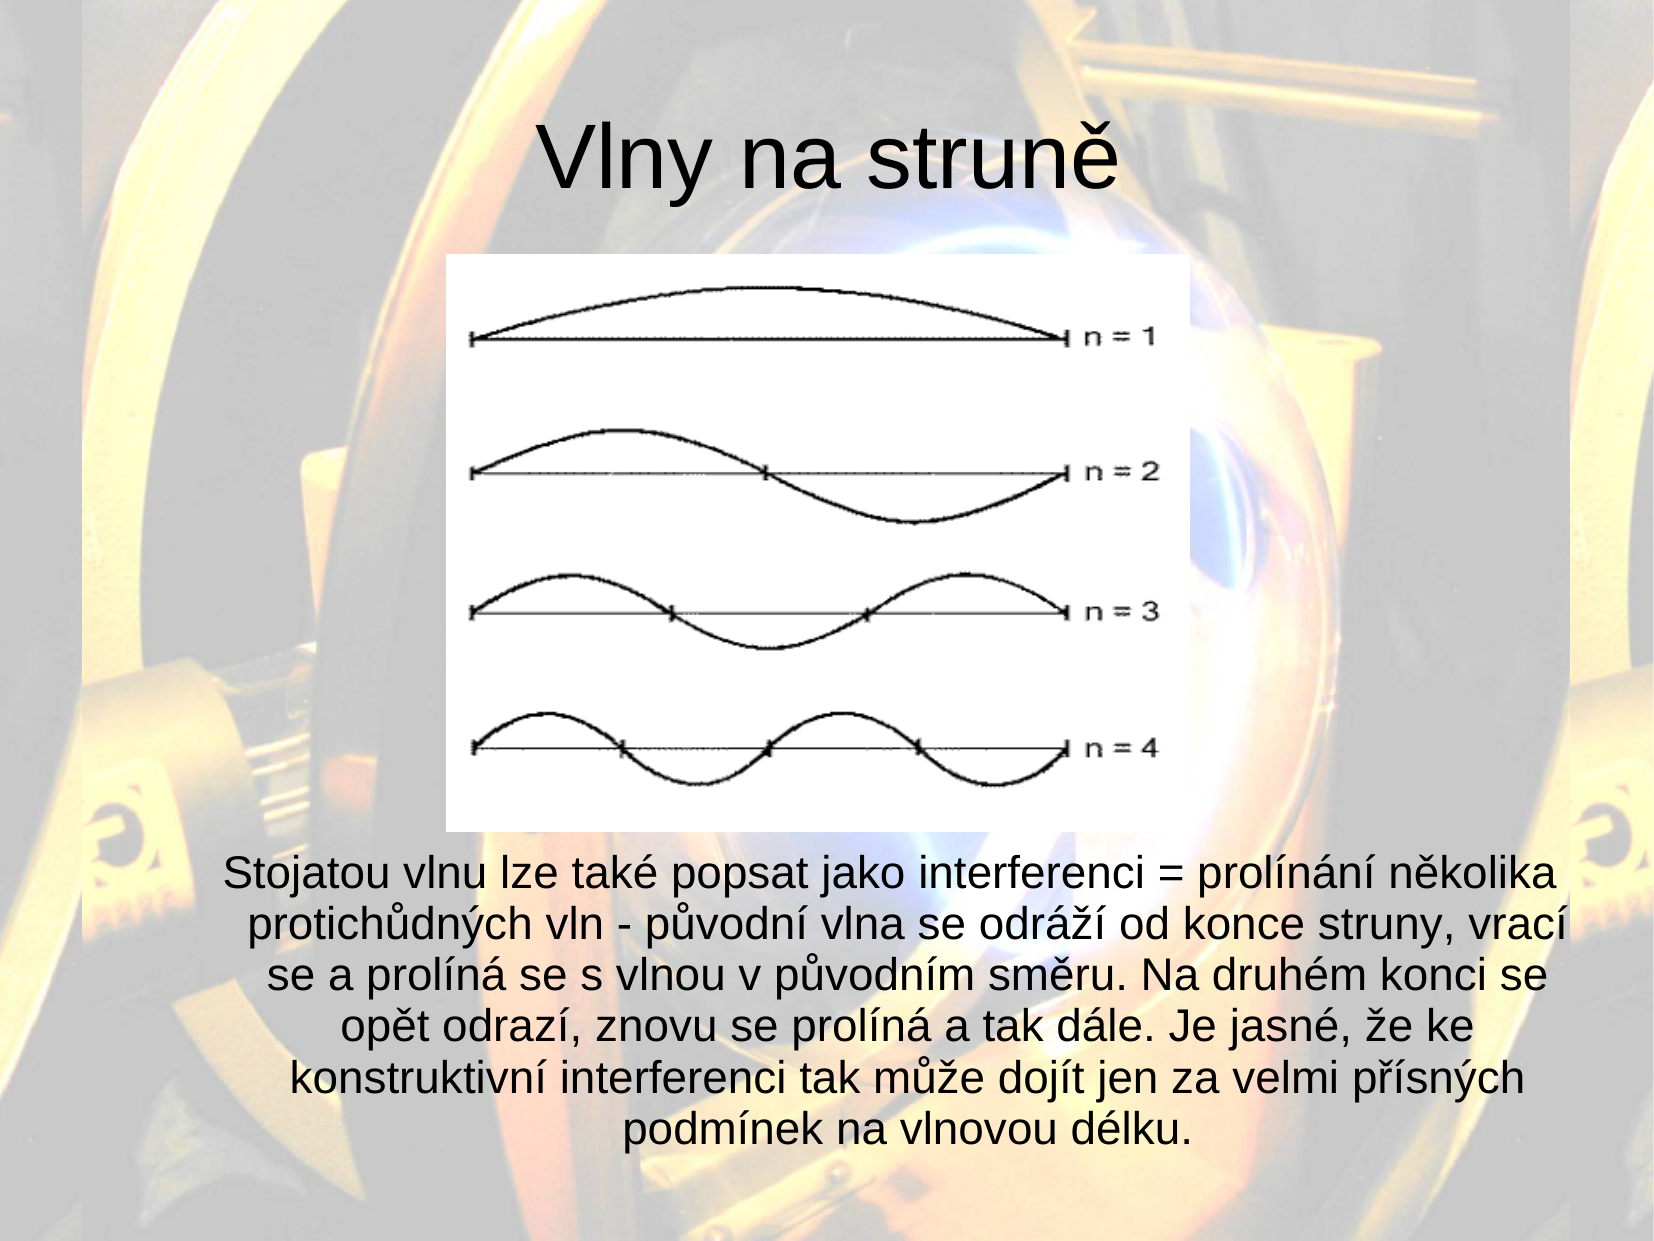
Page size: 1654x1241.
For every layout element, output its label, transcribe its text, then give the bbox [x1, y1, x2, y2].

subtitle Stojatou vlnu lze také popsat jako interferenci = prolínání několika protichůdných vln - původní vlna se odráží od konce struny, vrací se a prolíná se s vlnou v původním směru. Na druhém konci se opět odrazí, znovu se prolíná a tak dále. Je jasné, že ke konstruktivní interferenci tak může dojít jen za velmi přísných podmínek na vlnovou délku. [160, 847, 1585, 1154]
title Vlny na struně [84, 60, 1573, 254]
picture [0, 0, 1654, 1241]
